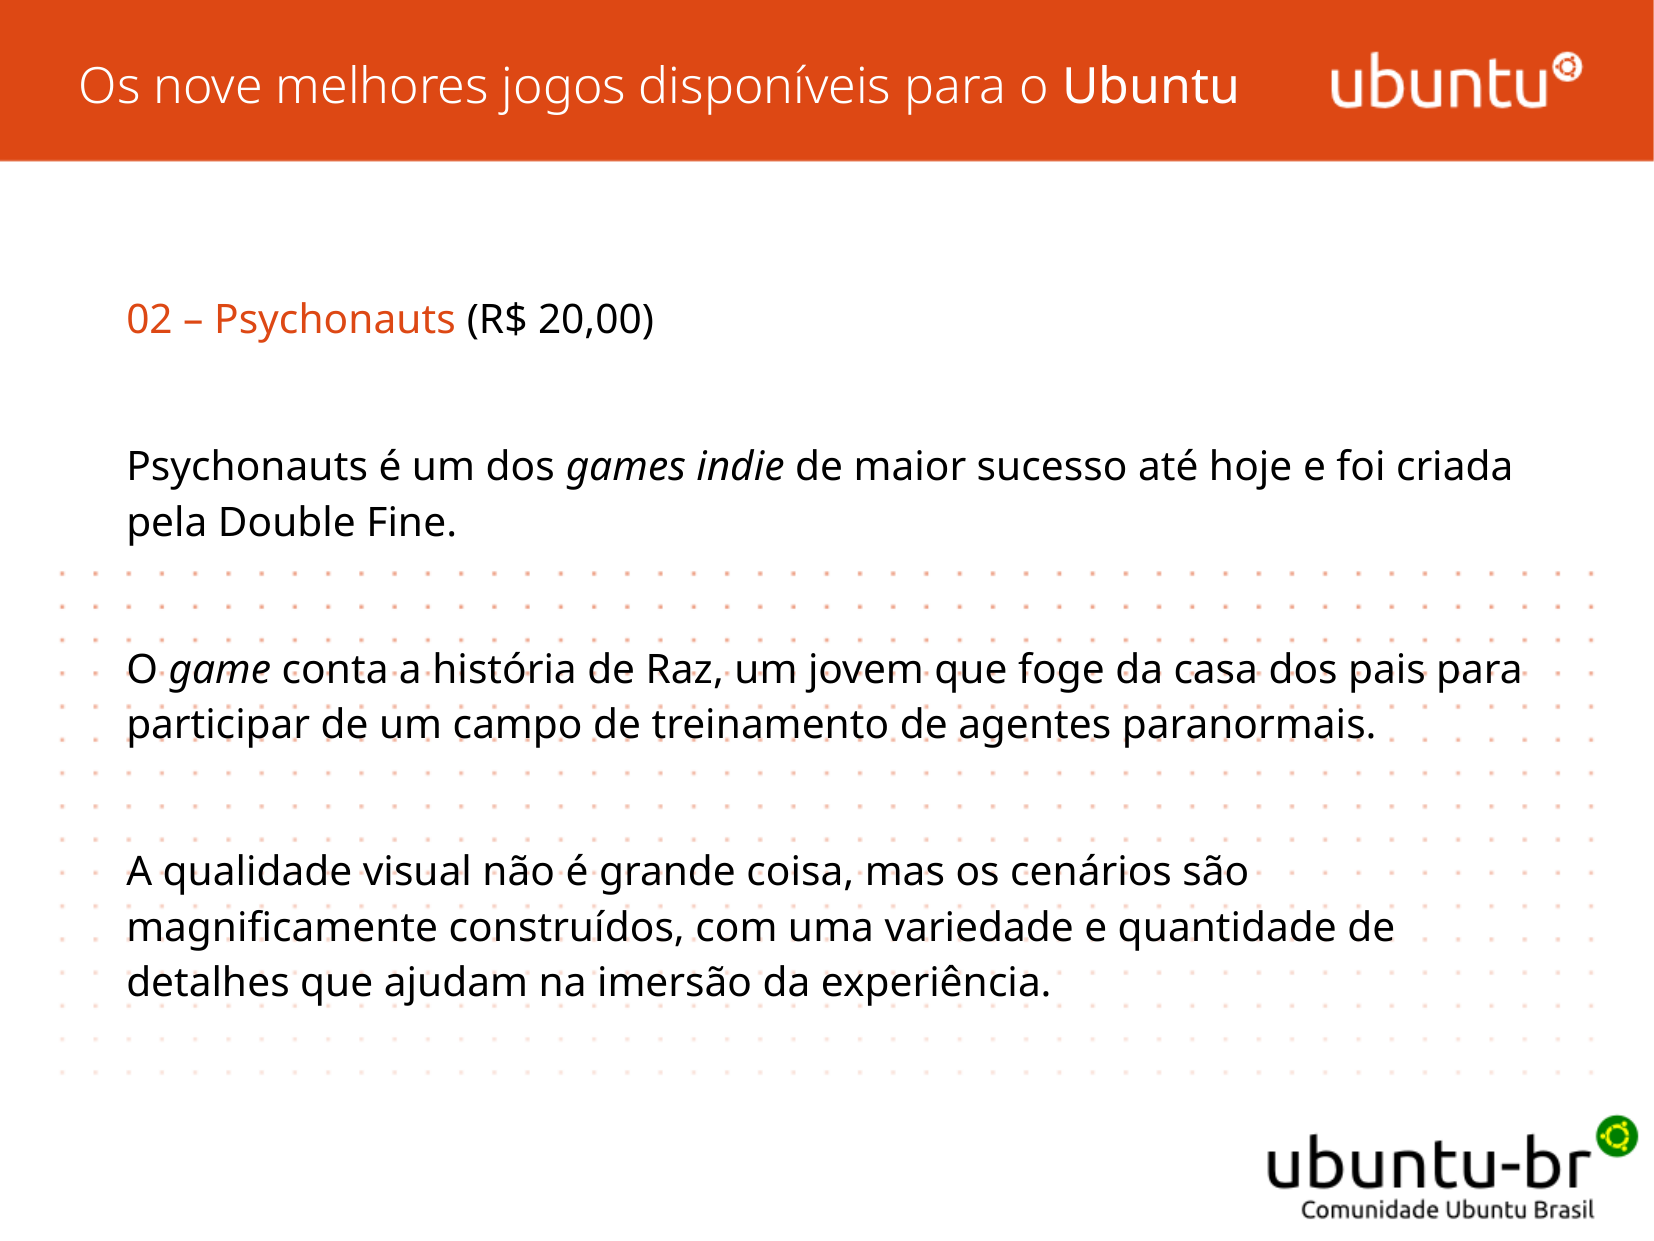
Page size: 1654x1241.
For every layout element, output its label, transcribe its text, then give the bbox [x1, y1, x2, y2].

list 02 – Psychonauts (R$ 20,00) Psychonauts é um dos games indie de maior sucesso até hoje e foi criada pela Double Fine. O game conta a história de Raz, um jovem que foge da casa dos pais para participar de um campo de treinamento de agentes paranormais. A qualidade visual não é grande coisa, mas os cenários são magnificamente construídos, com uma variedade e quantidade de detalhes que ajudam na imersão da experiência. [83, 290, 1539, 1010]
title Os nove melhores jogos disponíveis para o Ubuntu [41, 32, 1300, 137]
picture [0, 0, 1654, 1241]
